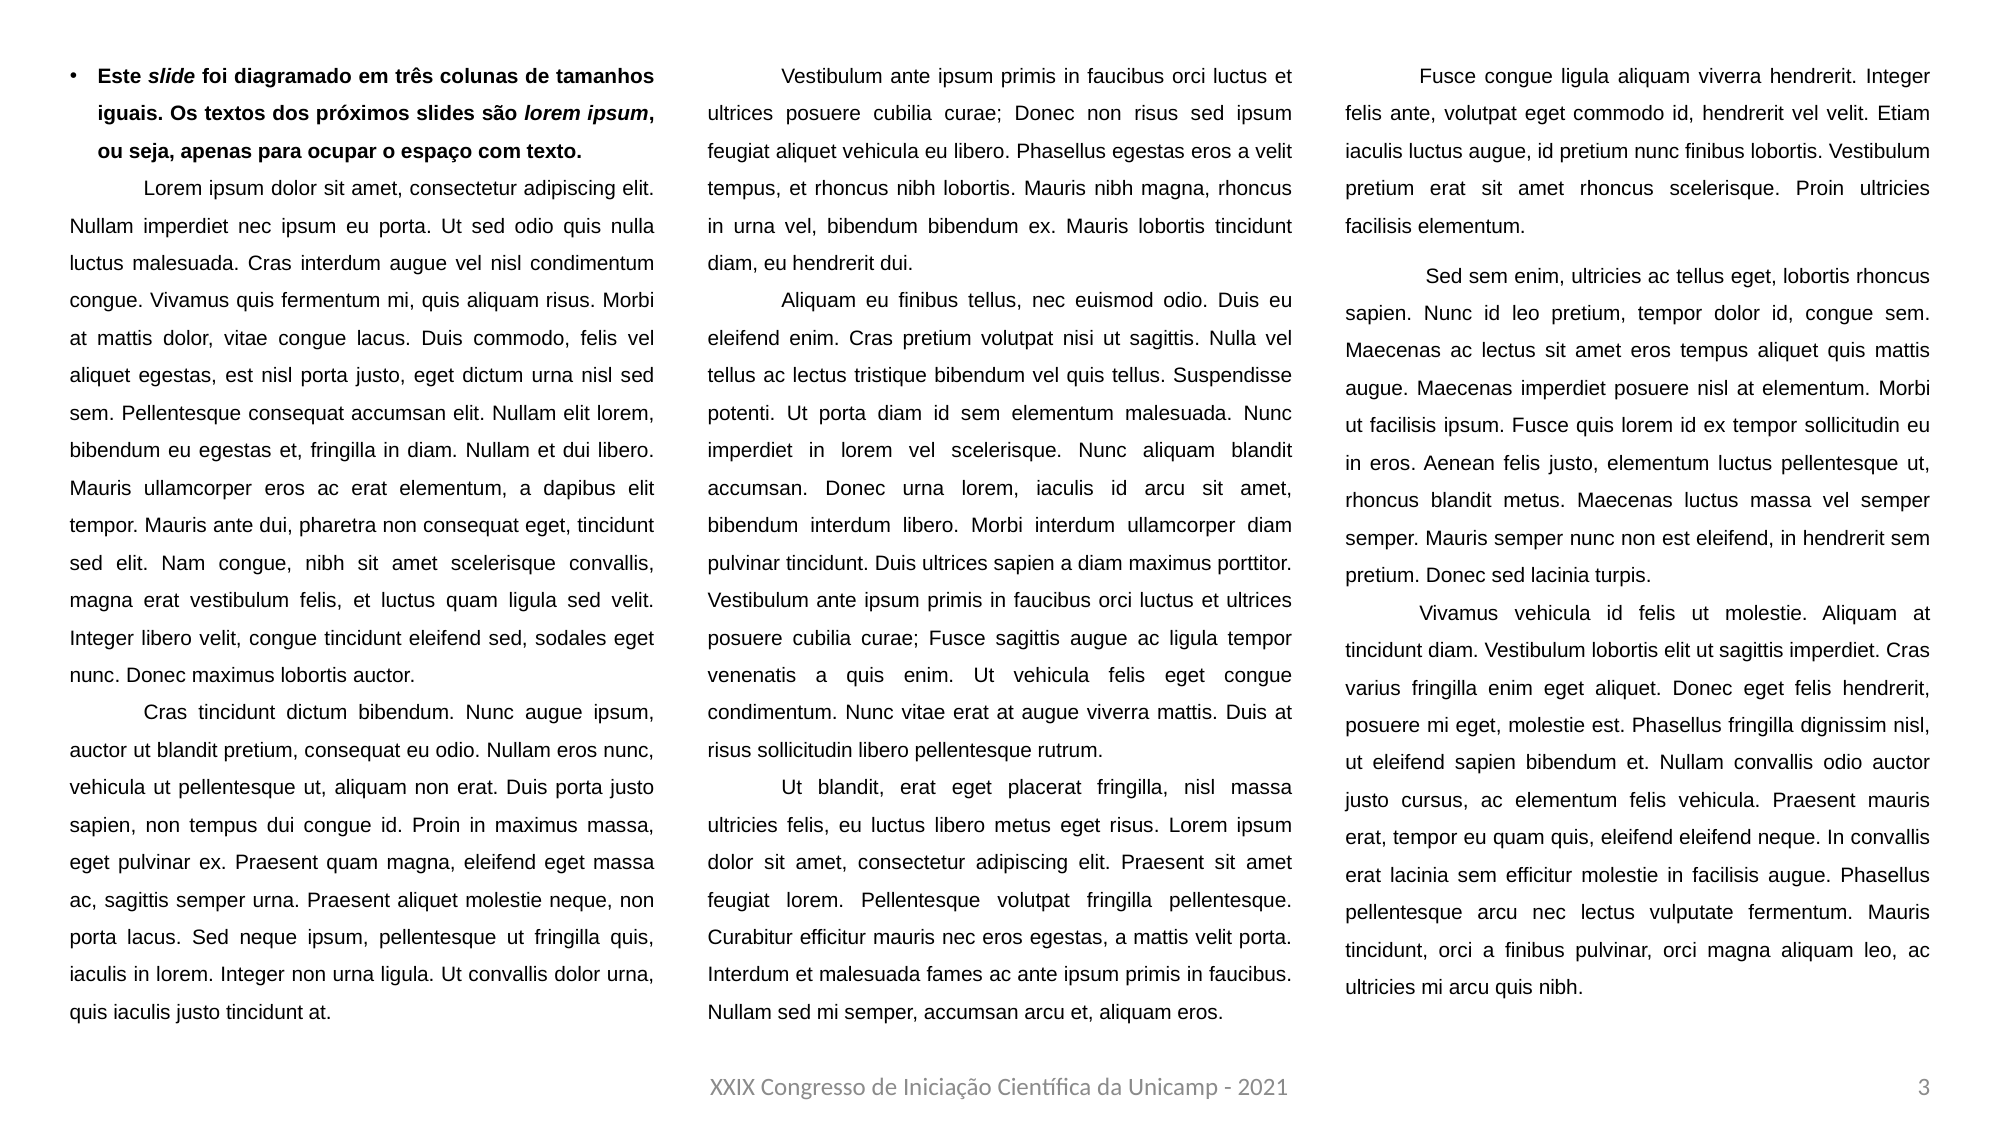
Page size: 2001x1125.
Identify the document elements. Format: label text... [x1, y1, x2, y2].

text_box Fusce congue ligula aliquam viverra hendrerit. Integer felis ante, volutpat eget commodo id, hendrerit vel velit. Etiam iaculis luctus augue, id pretium nunc finibus lobortis. Vestibulum pretium erat sit amet rhoncus scelerisque. Proin ultricies facilisis elementum. Sed sem enim, ultricies ac tellus eget, lobortis rhoncus sapien. Nunc id leo pretium, tempor dolor id, congue sem. Maecenas ac lectus sit amet eros tempus aliquet quis mattis augue. Maecenas imperdiet posuere nisl at elementum. Morbi ut facilisis ipsum. Fusce quis lorem id ex tempor sollicitudin eu in eros. Aenean felis justo, elementum luctus pellentesque ut, rhoncus blandit metus. Maecenas luctus massa vel semper semper. Mauris semper nunc non est eleifend, in hendrerit sem pretium. Donec sed lacinia turpis. Vivamus vehicula id felis ut molestie. Aliquam at tincidunt diam. Vestibulum lobortis elit ut sagittis imperdiet. Cras varius fringilla enim eget aliquet. Donec eget felis hendrerit, posuere mi eget, molestie est. Phasellus fringilla dignissim nisl, ut eleifend sapien bibendum et. Nullam convallis odio auctor justo cursus, ac elementum felis vehicula. Praesent mauris erat, tempor eu quam quis, eleifend eleifend neque. In convallis erat lacinia sem efficitur molestie in facilisis augue. Phasellus pellentesque arcu nec lectus vulputate fermentum. Mauris tincidunt, orci a finibus pulvinar, orci magna aliquam leo, ac ultricies mi arcu quis nibh. [1330, 42, 1946, 1007]
slide_number <número> [1466, 1058, 1946, 1113]
footer XXIX Congresso de Iniciação Científica da Unicamp - 2021 [662, 1058, 1338, 1113]
text_box Vestibulum ante ipsum primis in faucibus orci luctus et ultrices posuere cubilia curae; Donec non risus sed ipsum feugiat aliquet vehicula eu libero. Phasellus egestas eros a velit tempus, et rhoncus nibh lobortis. Mauris nibh magna, rhoncus in urna vel, bibendum bibendum ex. Mauris lobortis tincidunt diam, eu hendrerit dui. Aliquam eu finibus tellus, nec euismod odio. Duis eu eleifend enim. Cras pretium volutpat nisi ut sagittis. Nulla vel tellus ac lectus tristique bibendum vel quis tellus. Suspendisse potenti. Ut porta diam id sem elementum malesuada. Nunc imperdiet in lorem vel scelerisque. Nunc aliquam blandit accumsan. Donec urna lorem, iaculis id arcu sit amet, bibendum interdum libero. Morbi interdum ullamcorper diam pulvinar tincidunt. Duis ultrices sapien a diam maximus porttitor. Vestibulum ante ipsum primis in faucibus orci luctus et ultrices posuere cubilia curae; Fusce sagittis augue ac ligula tempor venenatis a quis enim. Ut vehicula felis eget congue condimentum. Nunc vitae erat at augue viverra mattis. Duis at risus sollicitudin libero pellentesque rutrum. Ut blandit, erat eget placerat fringilla, nisl massa ultricies felis, eu luctus libero metus eget risus. Lorem ipsum dolor sit amet, consectetur adipiscing elit. Praesent sit amet feugiat lorem. Pellentesque volutpat fringilla pellentesque. Curabitur efficitur mauris nec eros egestas, a mattis velit porta. Interdum et malesuada fames ac ante ipsum primis in faucibus. Nullam sed mi semper, accumsan arcu et, aliquam eros. [692, 42, 1307, 1031]
text_box Este slide foi diagramado em três colunas de tamanhos iguais. Os textos dos próximos slides são lorem ipsum, ou seja, apenas para ocupar o espaço com texto. Lorem ipsum dolor sit amet, consectetur adipiscing elit. Nullam imperdiet nec ipsum eu porta. Ut sed odio quis nulla luctus malesuada. Cras interdum augue vel nisl condimentum congue. Vivamus quis fermentum mi, quis aliquam risus. Morbi at mattis dolor, vitae congue lacus. Duis commodo, felis vel aliquet egestas, est nisl porta justo, eget dictum urna nisl sed sem. Pellentesque consequat accumsan elit. Nullam elit lorem, bibendum eu egestas et, fringilla in diam. Nullam et dui libero. Mauris ullamcorper eros ac erat elementum, a dapibus elit tempor. Mauris ante dui, pharetra non consequat eget, tincidunt sed elit. Nam congue, nibh sit amet scelerisque convallis, magna erat vestibulum felis, et luctus quam ligula sed velit. Integer libero velit, congue tincidunt eleifend sed, sodales eget nunc. Donec maximus lobortis auctor. Cras tincidunt dictum bibendum. Nunc augue ipsum, auctor ut blandit pretium, consequat eu odio. Nullam eros nunc, vehicula ut pellentesque ut, aliquam non erat. Duis porta justo sapien, non tempus dui congue id. Proin in maximus massa, eget pulvinar ex. Praesent quam magna, eleifend eget massa ac, sagittis semper urna. Praesent aliquet molestie neque, non porta lacus. Sed neque ipsum, pellentesque ut fringilla quis, iaculis in lorem. Integer non urna ligula. Ut convallis dolor urna, quis iaculis justo tincidunt at. [54, 42, 670, 1031]
